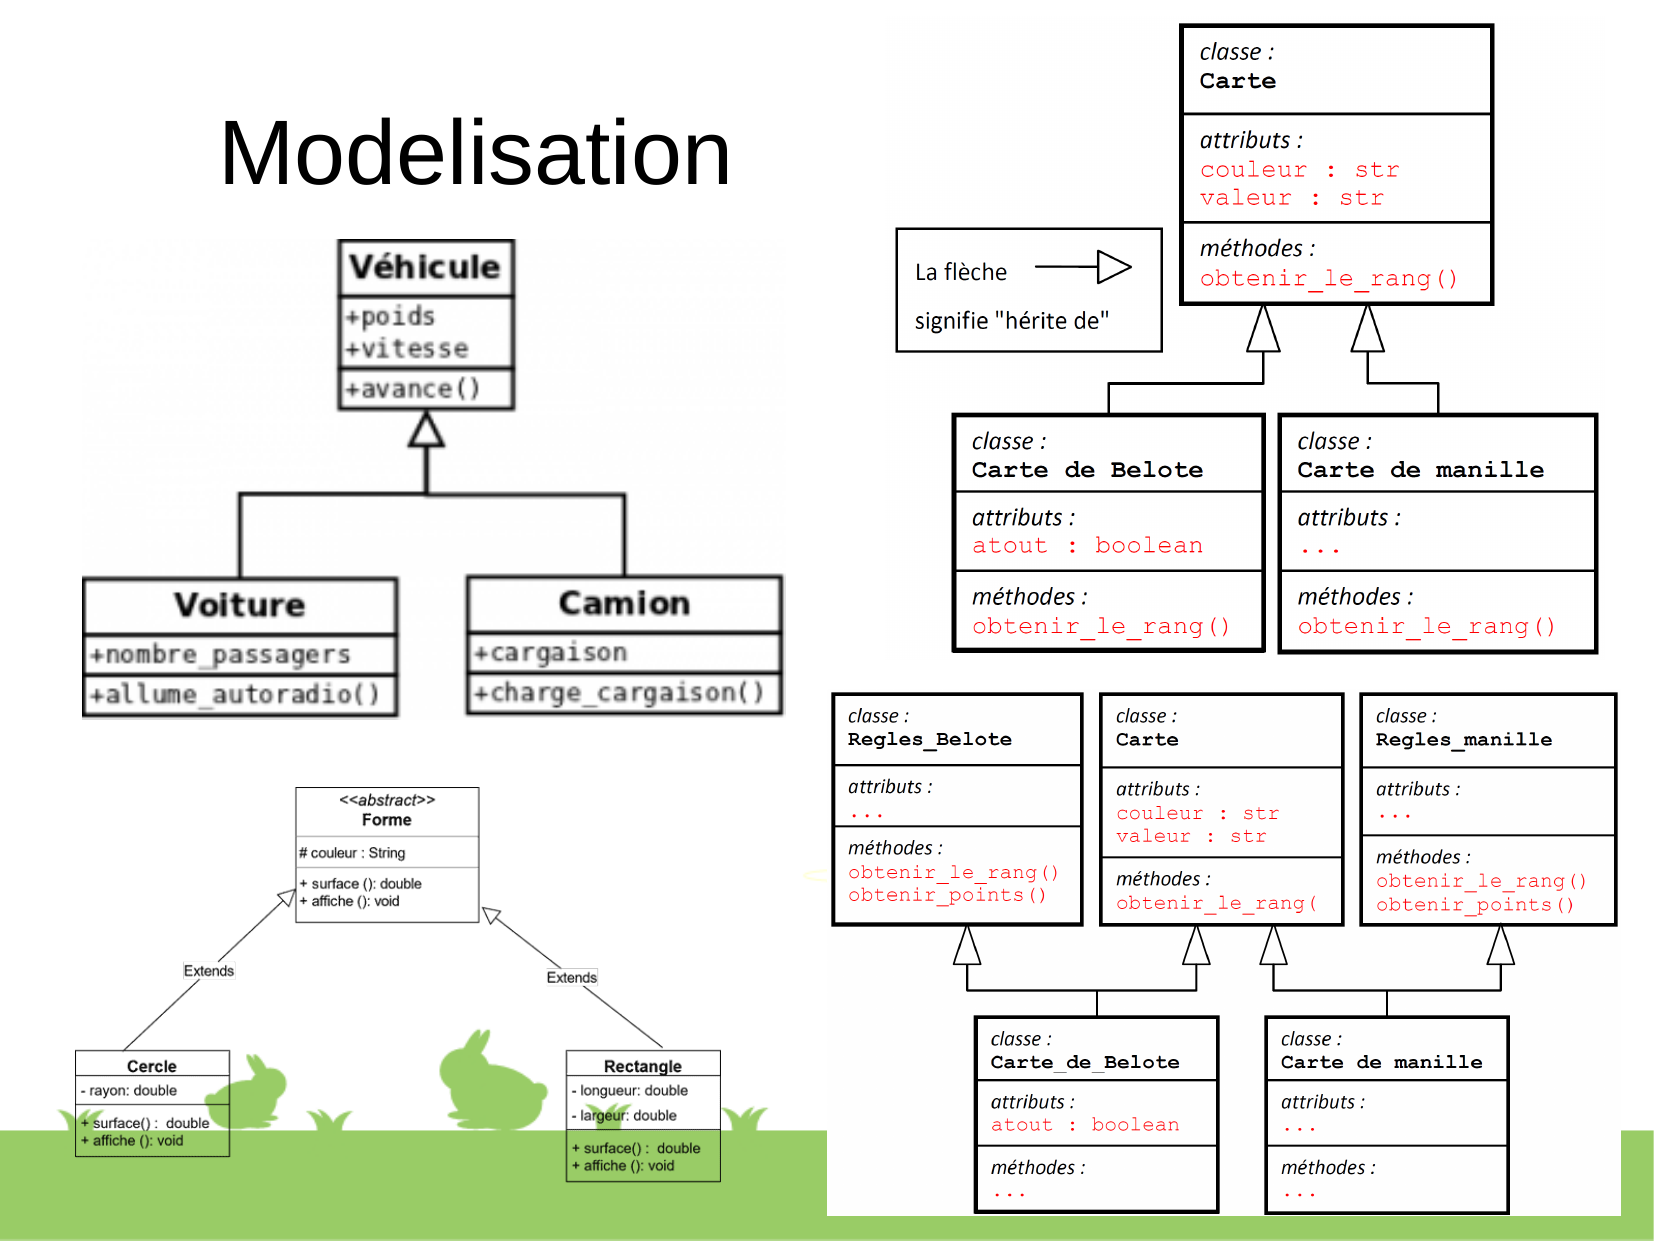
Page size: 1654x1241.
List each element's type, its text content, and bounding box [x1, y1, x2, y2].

picture [0, 0, 1654, 1241]
title Modelisation [82, 49, 871, 257]
